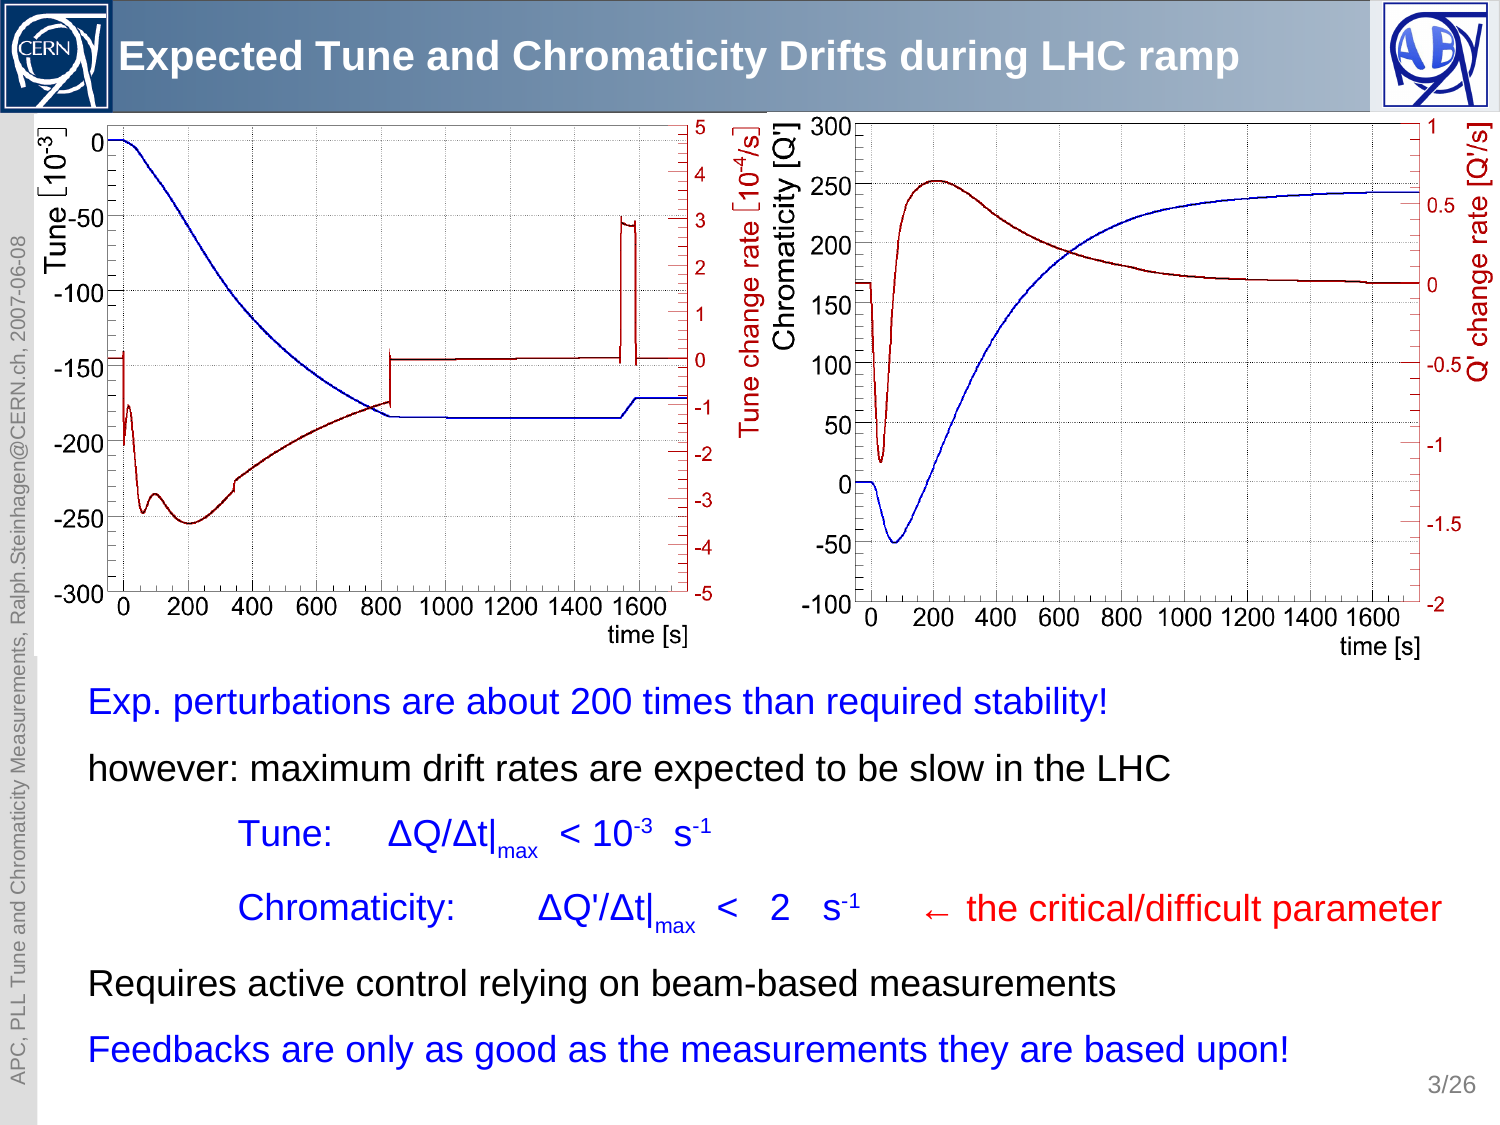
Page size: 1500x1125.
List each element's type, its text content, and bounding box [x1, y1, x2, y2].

picture [1382, 1, 1489, 108]
title Expected Tune and Chromaticity Drifts during LHC ramp [118, 0, 1359, 113]
picture [34, 112, 1500, 668]
list Exp. perturbations are about 200 times than required stability! however: maximum drift rates are expected to be slow in the LHC Tune: ΔQ/Δt|max < 10-3 s-1 Chromaticity: ΔQ'/Δt|max < 2 s-1 Requires active control relying on beam-based measurements Feedbacks are only as good as the measurements they are based upon! [87, 679, 1438, 1071]
text_box ← the critical/difficult parameter [903, 879, 1458, 937]
picture [0, 0, 113, 113]
